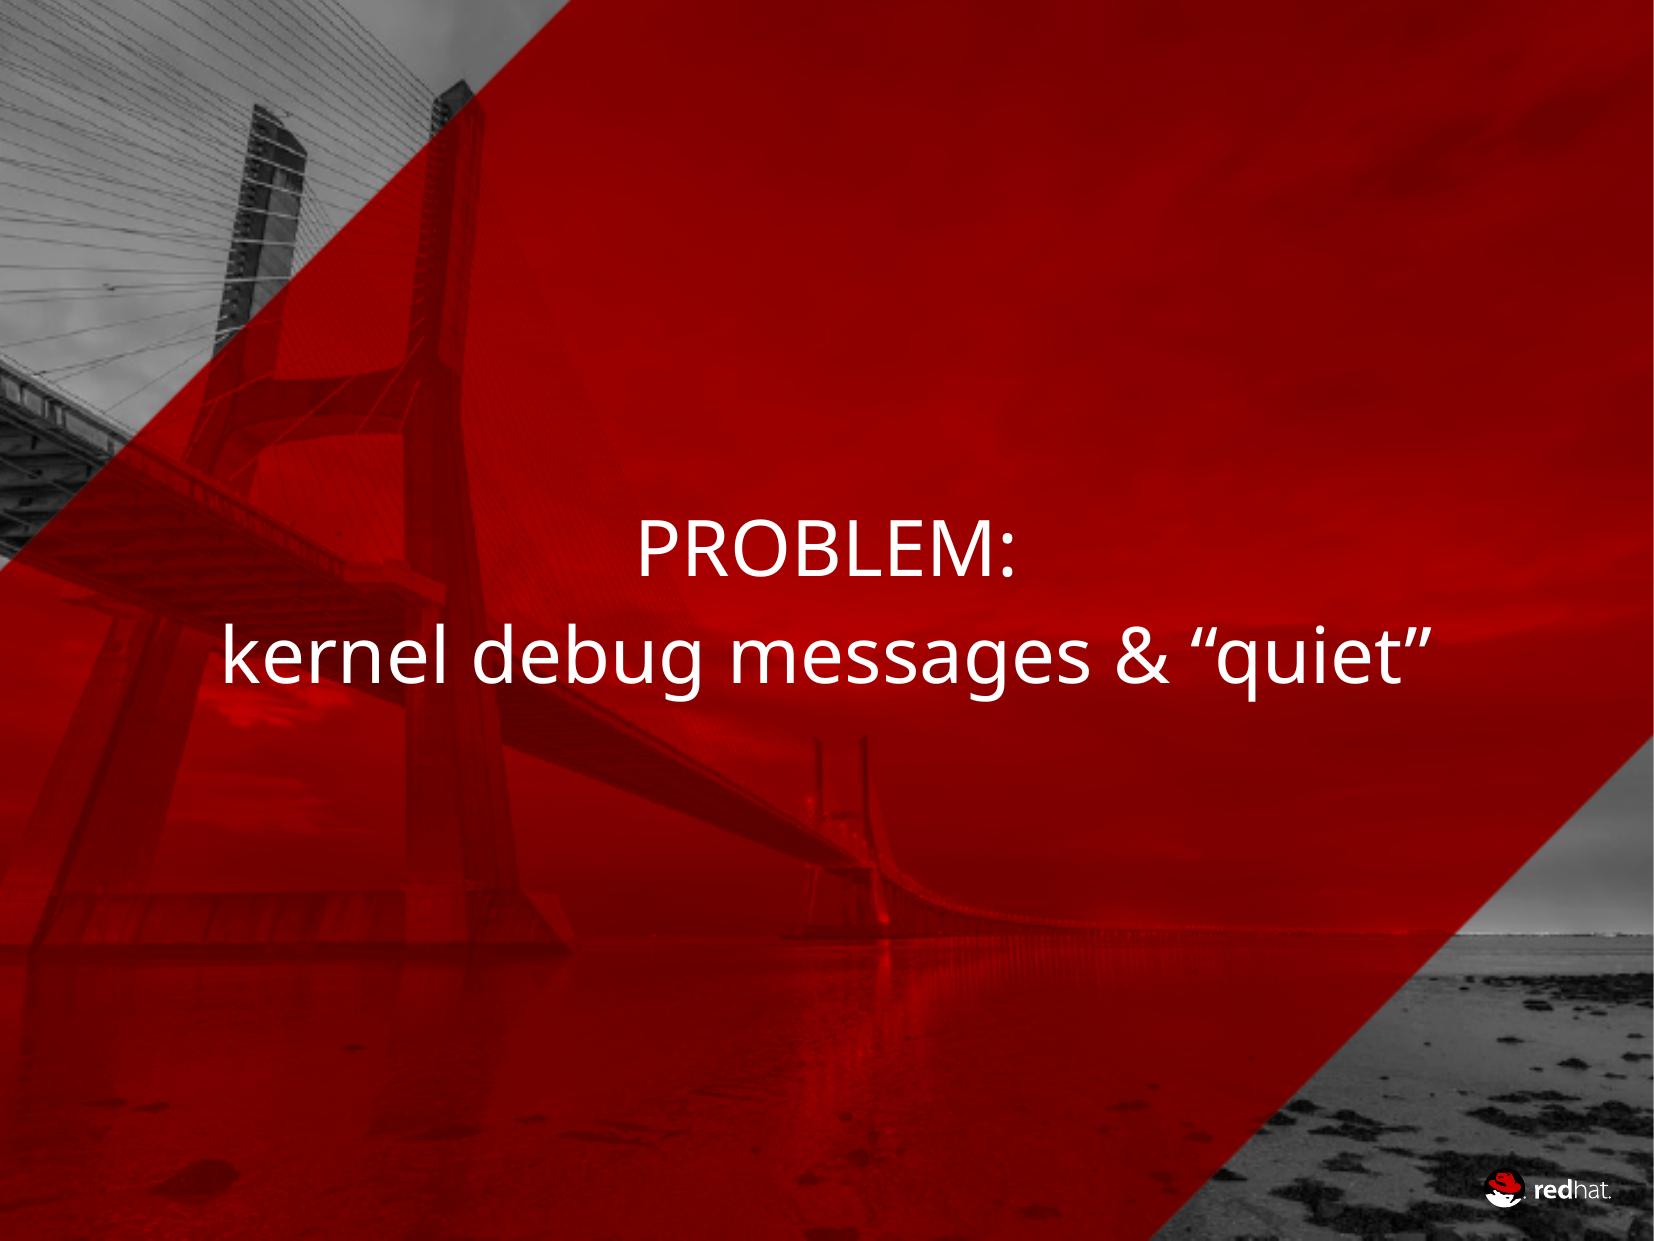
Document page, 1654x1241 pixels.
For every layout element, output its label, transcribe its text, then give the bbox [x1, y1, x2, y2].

title PROBLEM: kernel debug messages & “quiet” [124, 496, 1530, 703]
picture [0, 0, 1654, 1241]
